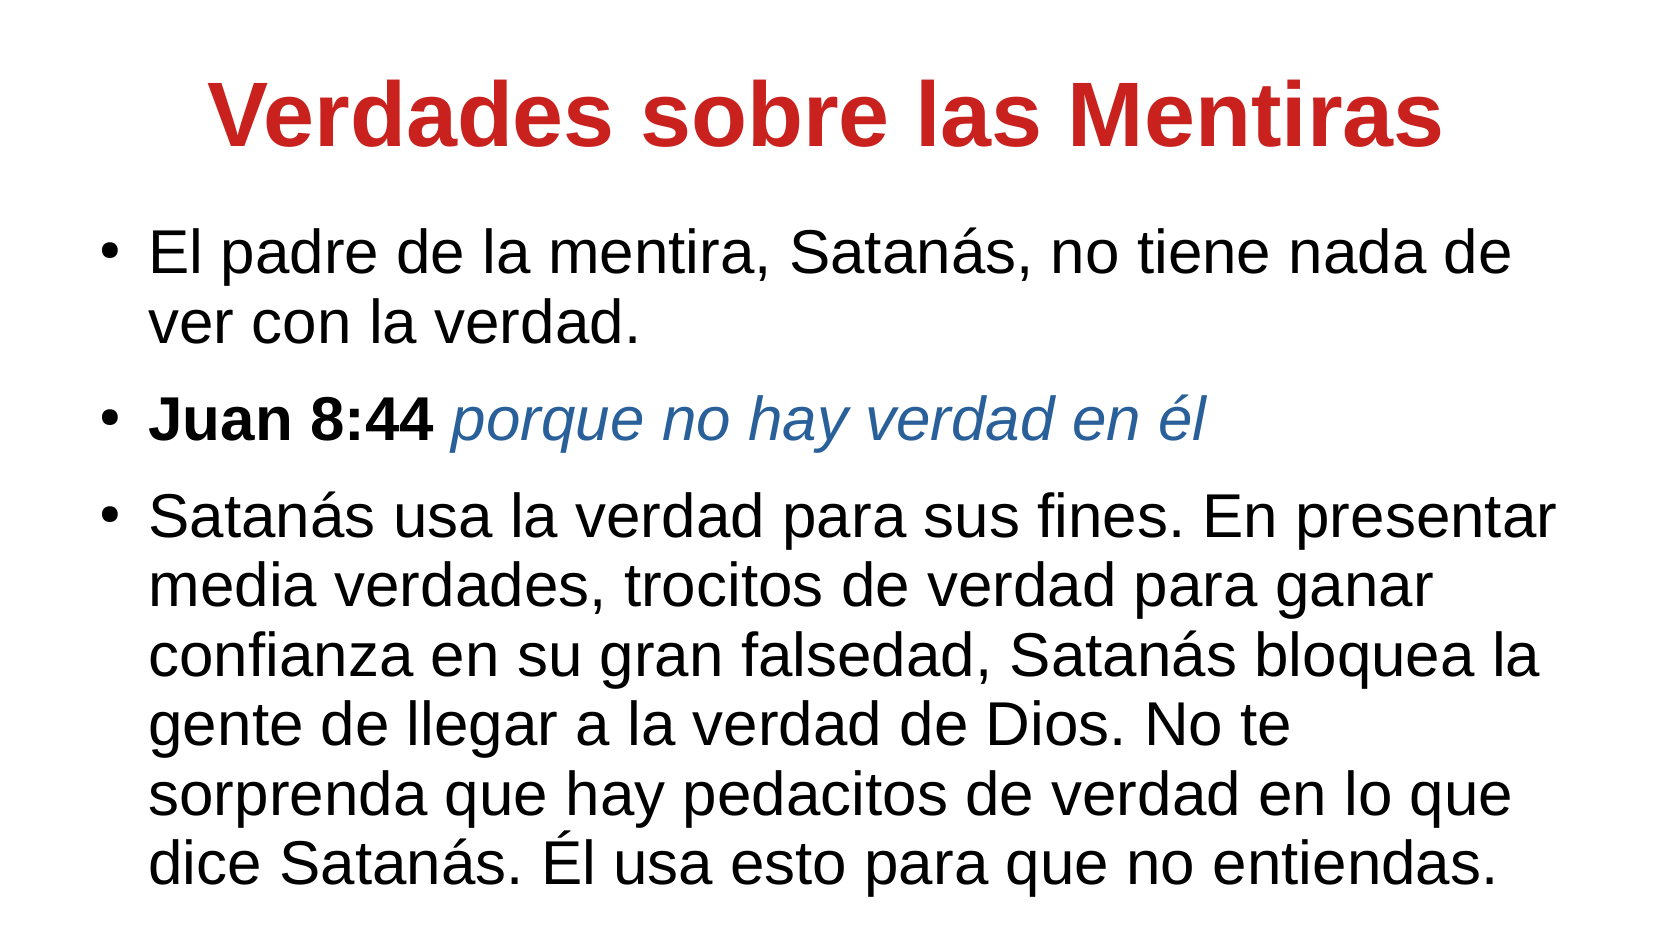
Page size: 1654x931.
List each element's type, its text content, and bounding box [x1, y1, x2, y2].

title Verdades sobre las Mentiras [82, 37, 1571, 193]
list El padre de la mentira, Satanás, no tiene nada de ver con la verdad. Juan 8:44 porque no hay verdad en él Satanás usa la verdad para sus fines. En presentar media verdades, trocitos de verdad para ganar confianza en su gran falsedad, Satanás bloquea la gente de llegar a la verdad de Dios. No te sorprenda que hay pedacitos de verdad en lo que dice Satanás. Él usa esto para que no entiendas. [82, 217, 1571, 907]
